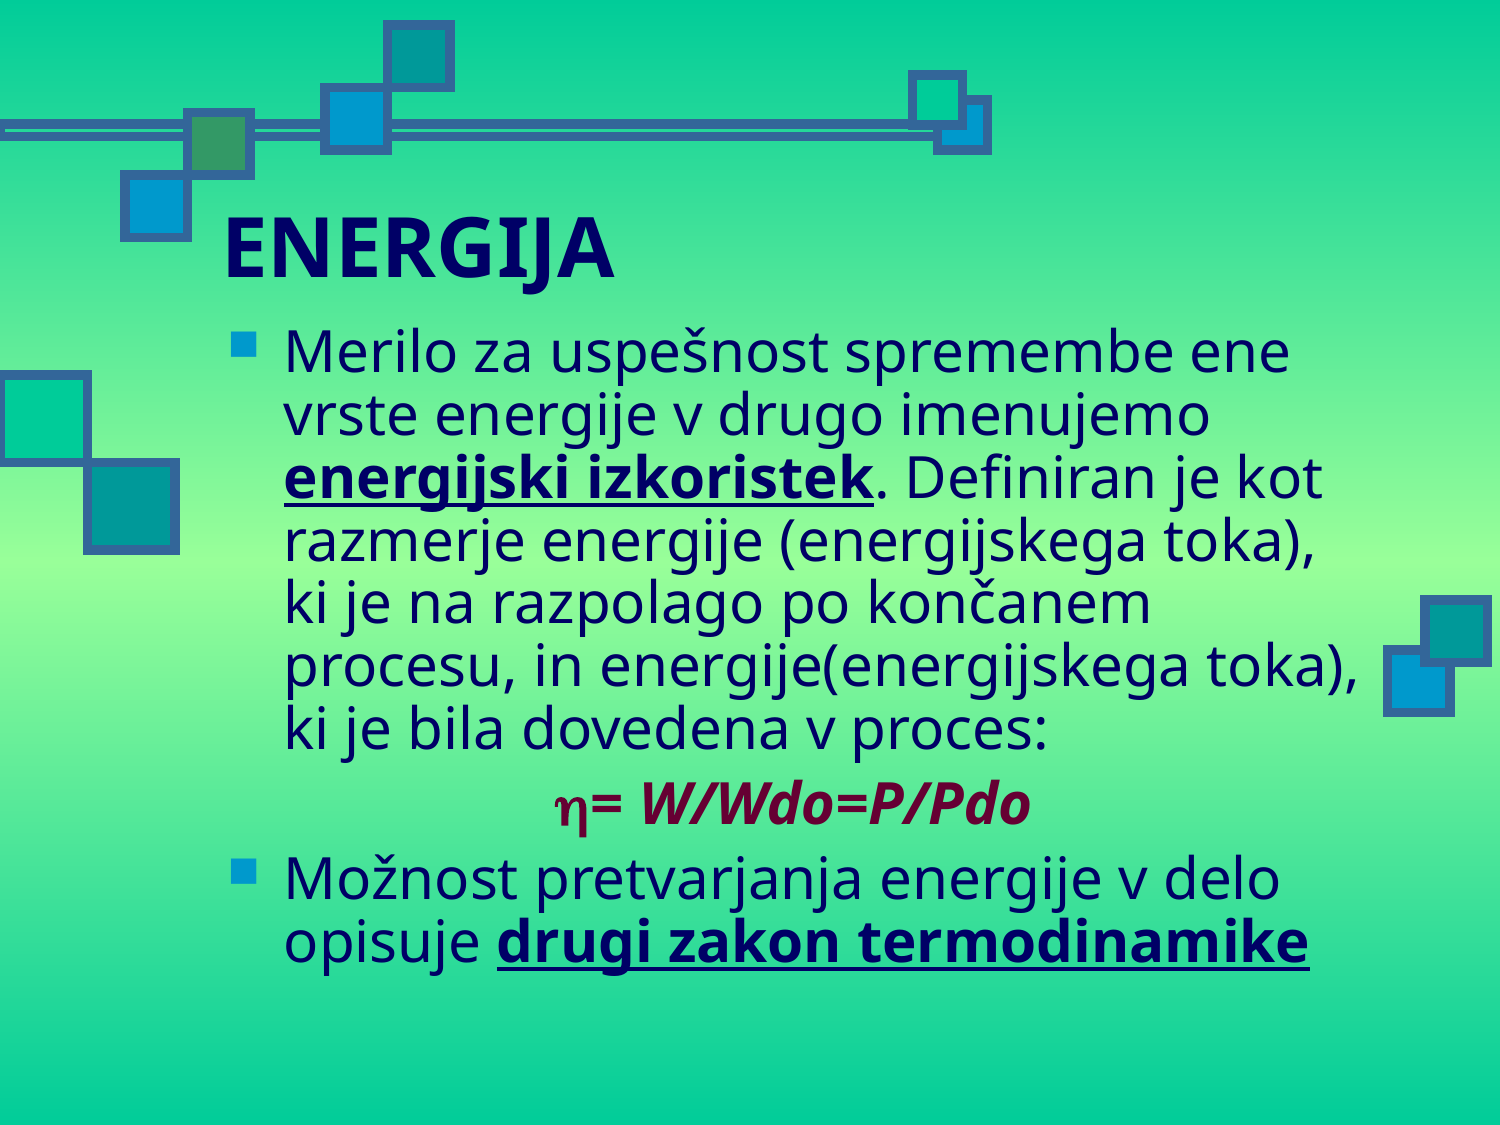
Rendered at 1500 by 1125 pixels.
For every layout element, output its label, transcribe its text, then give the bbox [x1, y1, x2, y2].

title ENERGIJA [206, 125, 1369, 363]
list Merilo za uspešnost spremembe ene vrste energije v drugo imenujemo energijski izkoristek. Definiran je kot razmerje energije (energijskega toka), ki je na razpolago po končanem procesu, in energije(energijskega toka), ki je bila dovedena v proces: = W/Wdo=P/Pdo Možnost pretvarjanja energije v delo opisuje drugi zakon termodinamike [212, 314, 1375, 1013]
